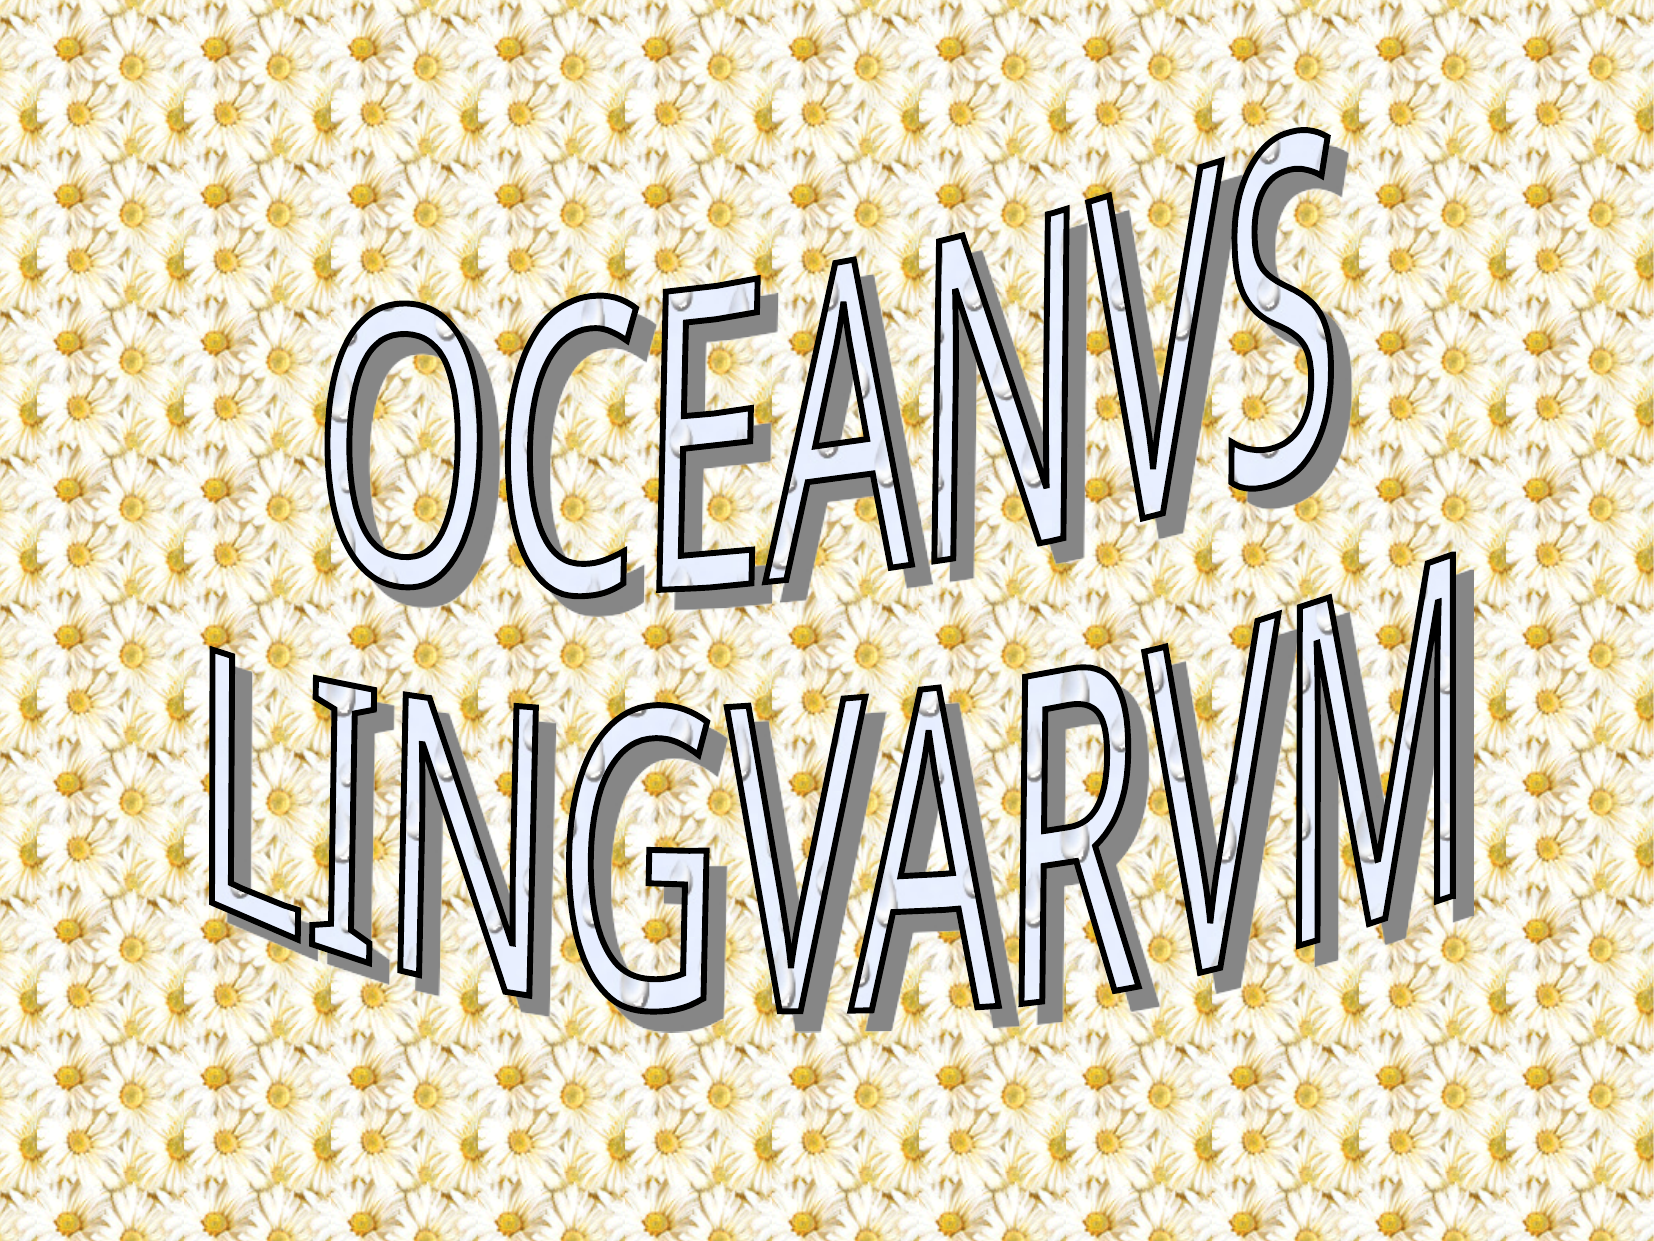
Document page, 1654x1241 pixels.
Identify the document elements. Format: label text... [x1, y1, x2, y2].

text_box OCEANVS LINGVARVM [1144, 613, 1279, 973]
text_box OCEANVS LINGVARVM [850, 687, 999, 1011]
picture [0, 0, 1654, 1241]
text_box OCEANVS LINGVARVM [1231, 130, 1331, 489]
text_box OCEANVS LINGVARVM [400, 694, 536, 996]
text_box OCEANVS LINGVARVM [212, 649, 299, 940]
text_box OCEANVS LINGVARVM [726, 696, 866, 1012]
text_box OCEANVS LINGVARVM [765, 259, 912, 583]
text_box OCEANVS LINGVARVM [312, 678, 375, 964]
text_box OCEANVS LINGVARVM [1088, 160, 1222, 519]
text_box OCEANVS LINGVARVM [934, 208, 1067, 562]
text_box OCEANVS LINGVARVM [327, 303, 480, 588]
text_box OCEANVS LINGVARVM [507, 295, 636, 597]
text_box OCEANVS LINGVARVM [659, 278, 758, 590]
text_box OCEANVS LINGVARVM [1298, 554, 1453, 946]
text_box OCEANVS LINGVARVM [1021, 667, 1139, 1004]
text_box OCEANVS LINGVARVM [568, 705, 708, 1012]
